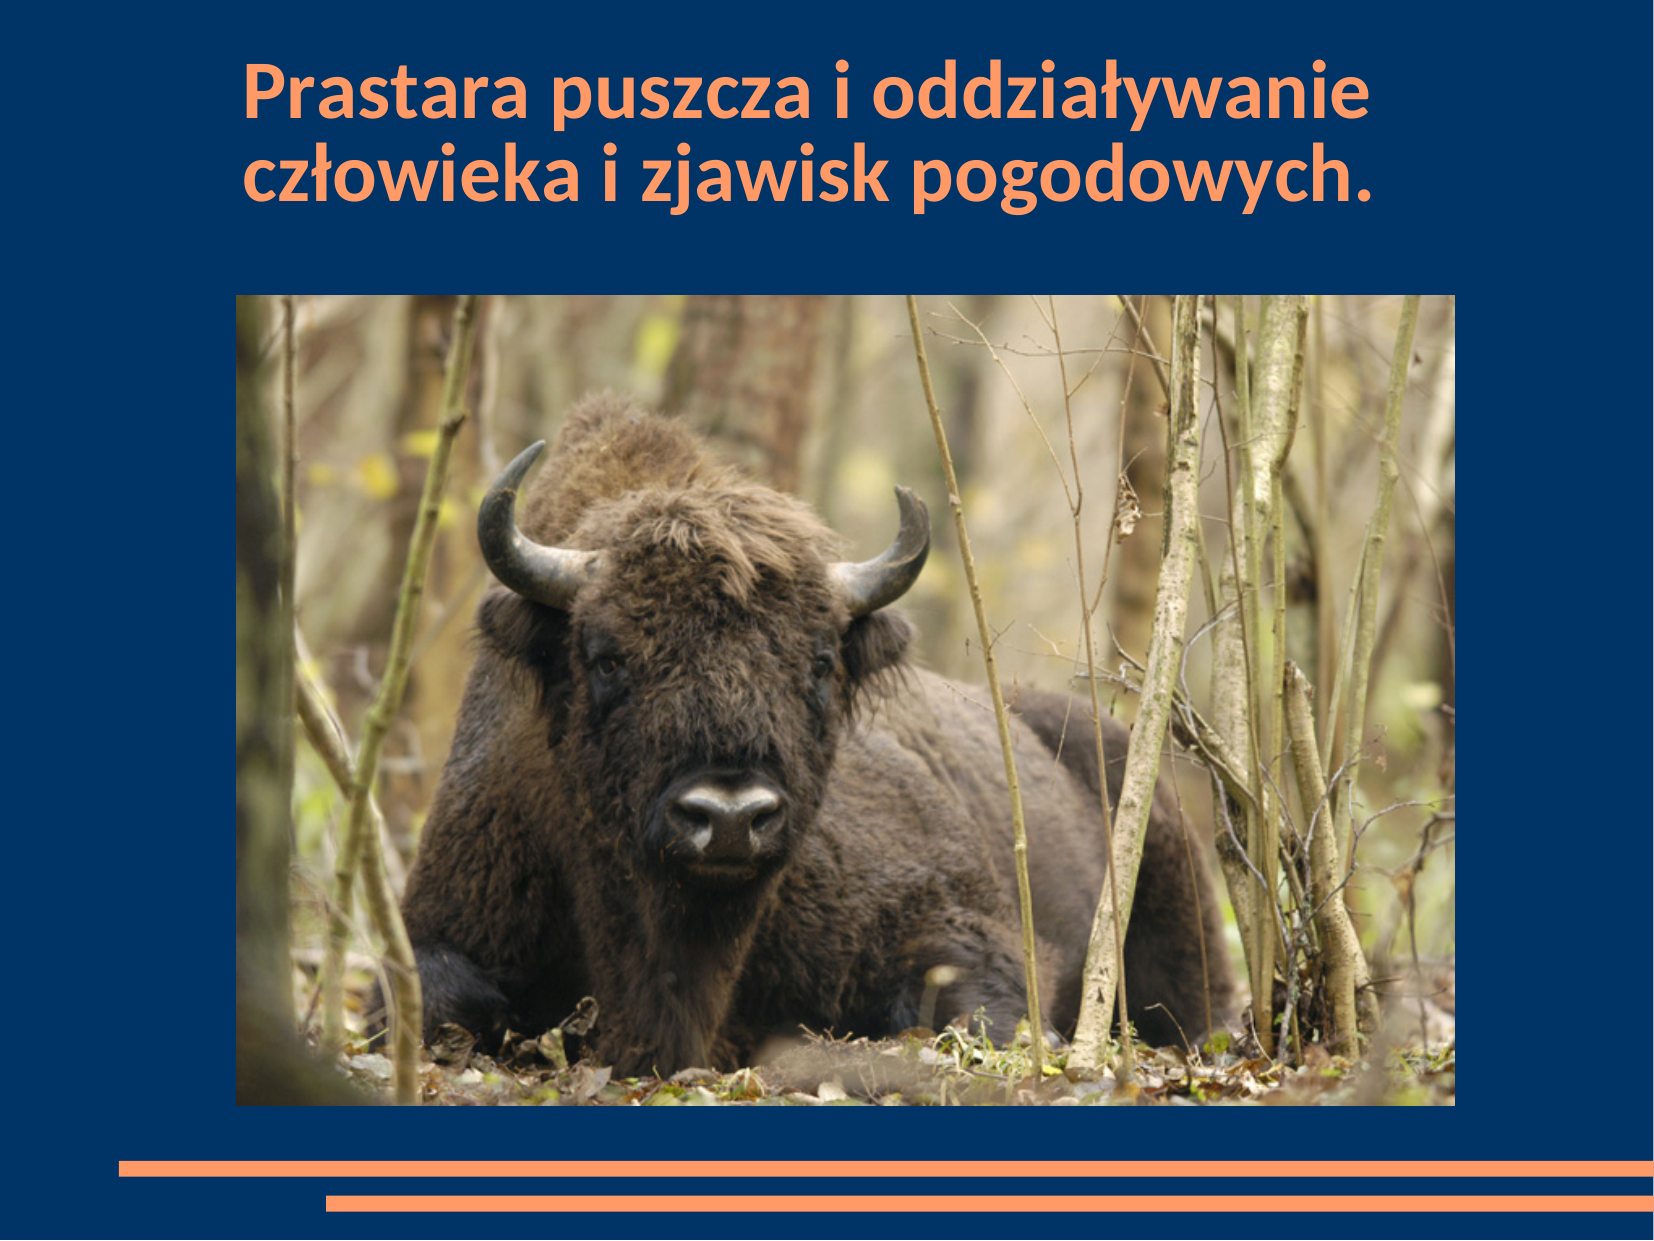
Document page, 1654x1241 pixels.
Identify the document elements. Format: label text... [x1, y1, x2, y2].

title Prastara puszcza i oddziaływanie człowieka i zjawisk pogodowych. [111, 35, 1524, 243]
picture [236, 295, 1455, 1106]
